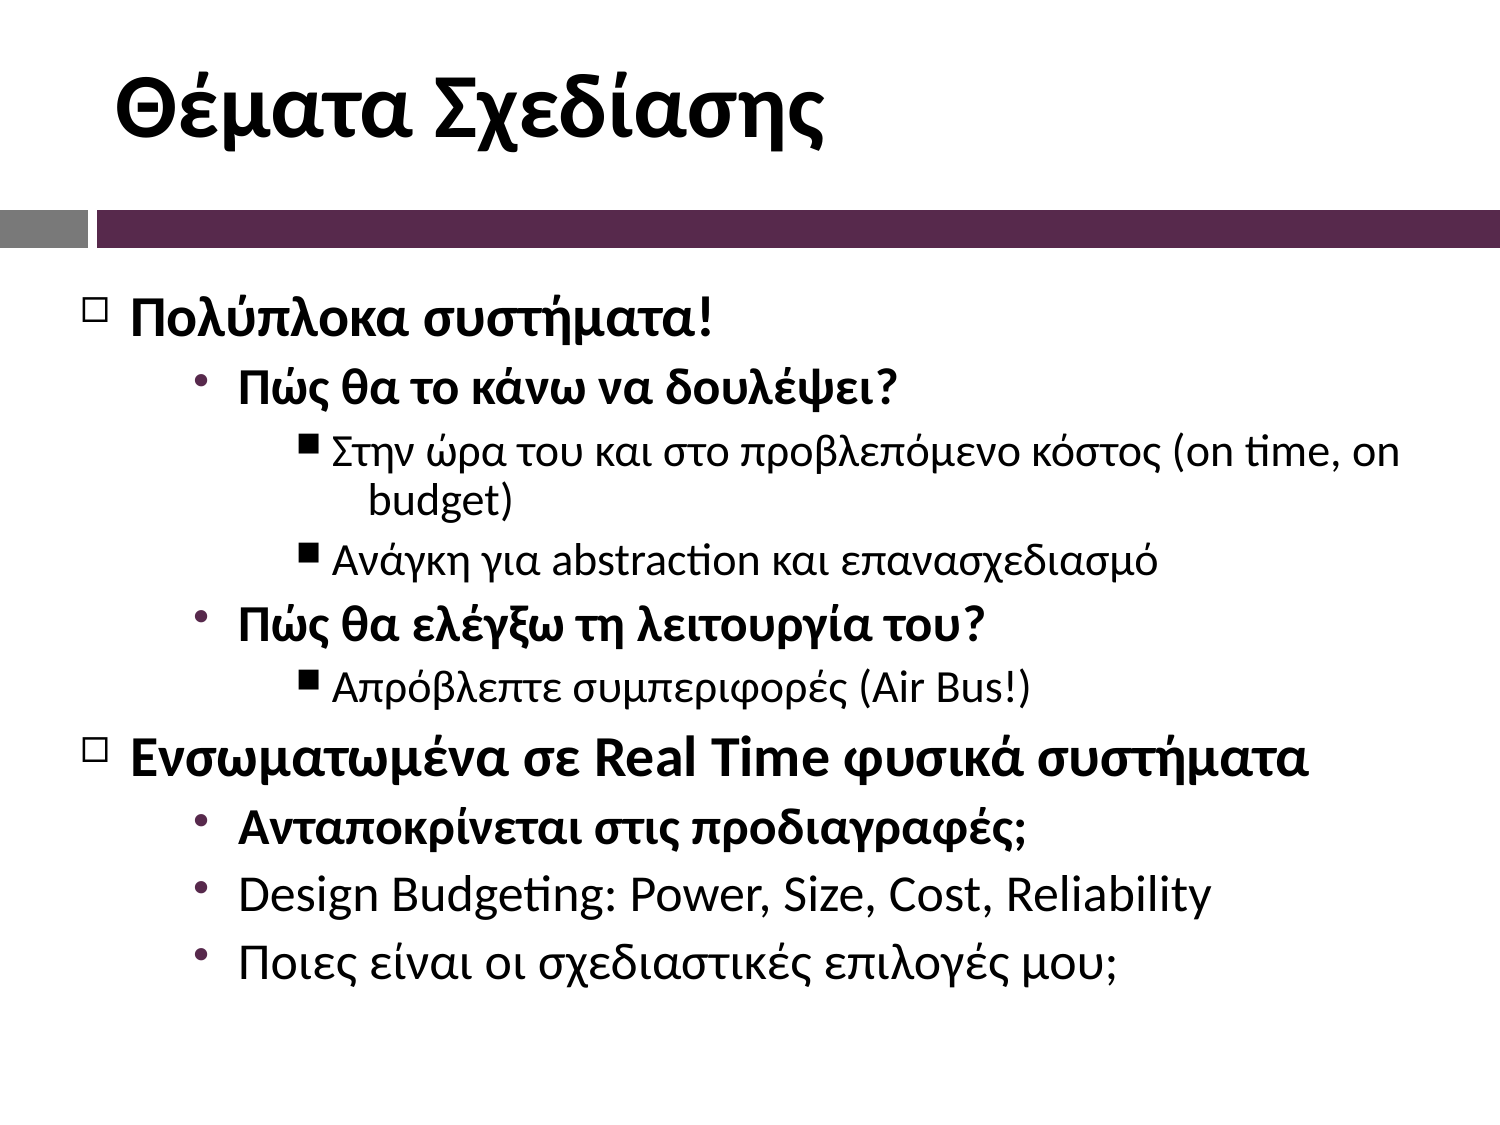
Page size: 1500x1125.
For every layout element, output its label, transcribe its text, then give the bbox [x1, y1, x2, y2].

list Πολύπλοκα συστήματα! Πώς θα το κάνω να δουλέψει? Στην ώρα του και στο προβλεπόμενο κόστος (on time, on budget) Ανάγκη για abstraction και επανασχεδιασμό Πώς θα ελέγξω τη λειτουργία του? Απρόβλεπτε συμπεριφορές (Air Bus!) Ενσωματωμένα σε Real Time φυσικά συστήματα Ανταποκρίνεται στις προδιαγραφές; Design Budgeting: Power, Size, Cost, Reliability Ποιες είναι οι σχεδιαστικές επιλογές μου; [64, 278, 1471, 1000]
title Θέματα Σχεδίασης [100, 19, 1438, 182]
